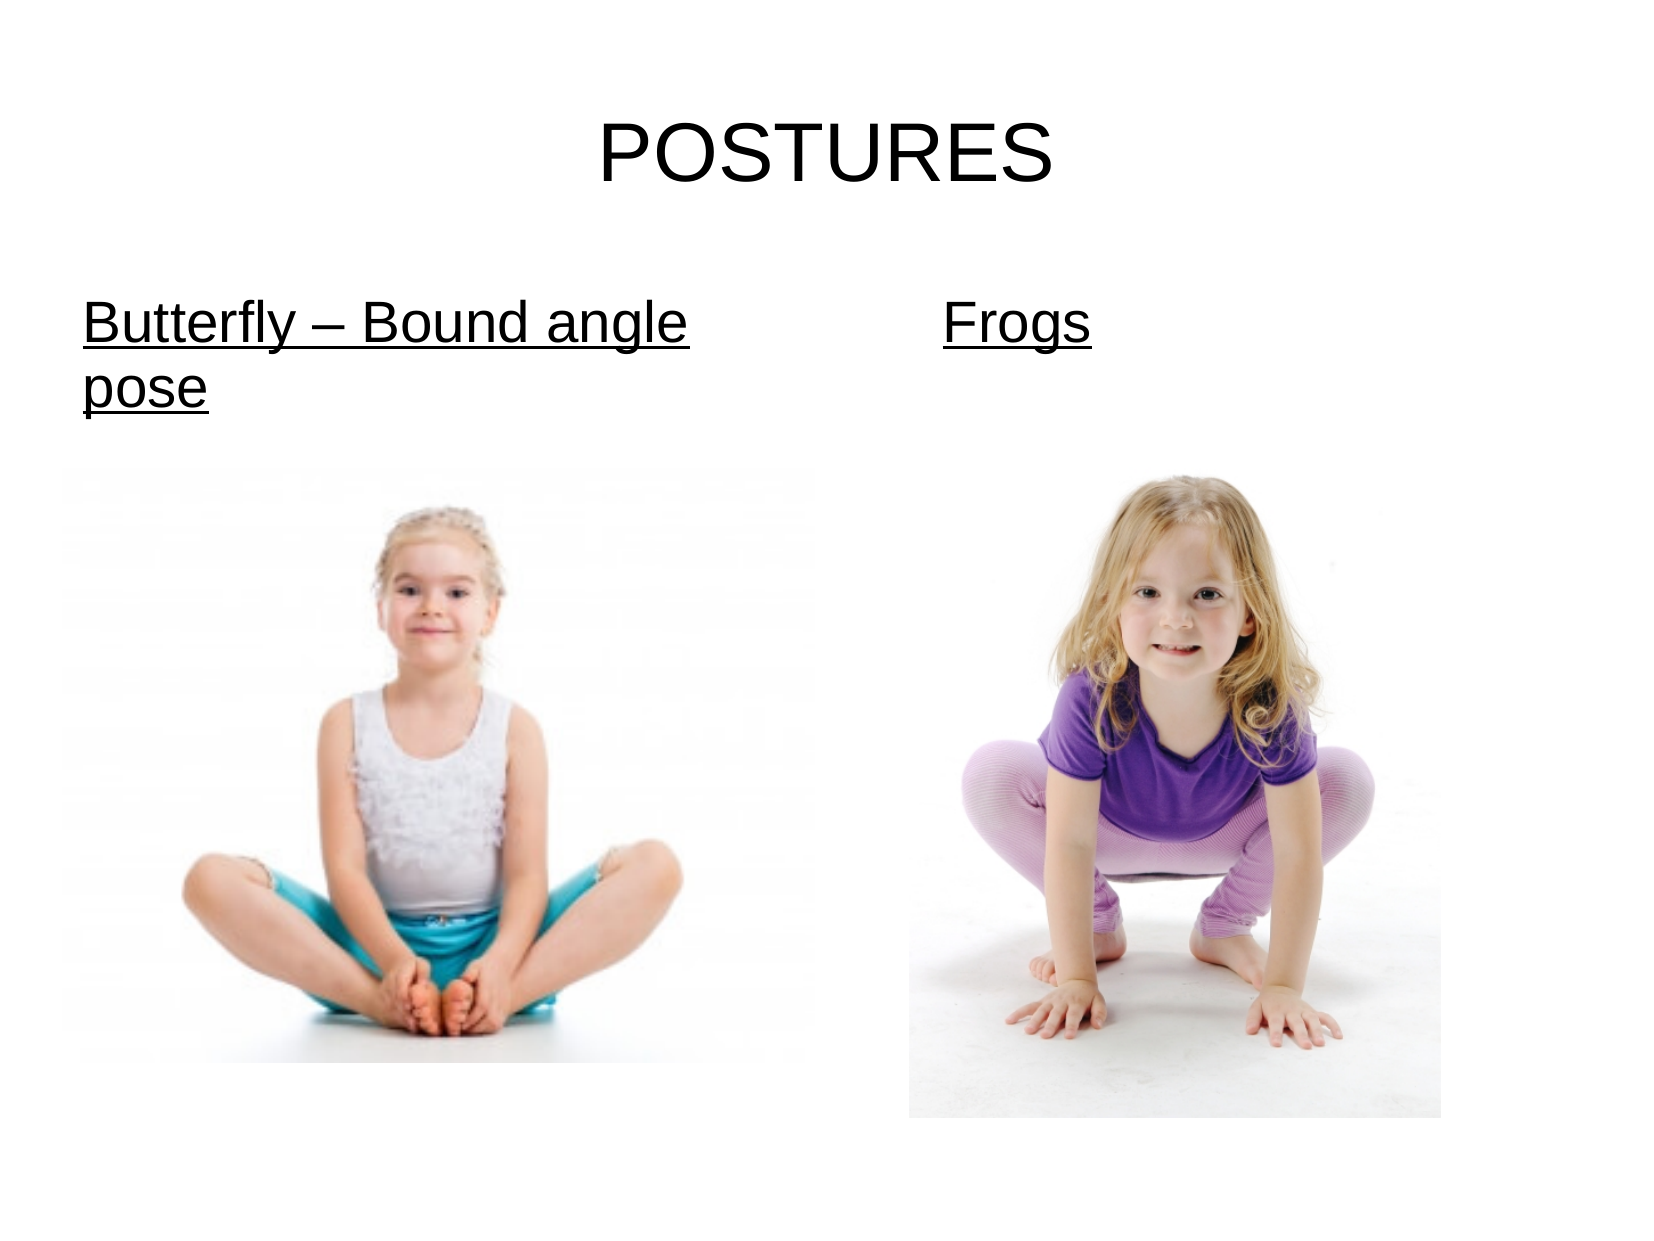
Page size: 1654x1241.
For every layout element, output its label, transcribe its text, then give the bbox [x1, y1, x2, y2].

picture [62, 468, 815, 1063]
title POSTURES [82, 49, 1571, 257]
picture [909, 413, 1441, 1118]
list Frogs [845, 290, 1572, 1010]
list Butterfly – Bound angle pose [82, 290, 809, 468]
